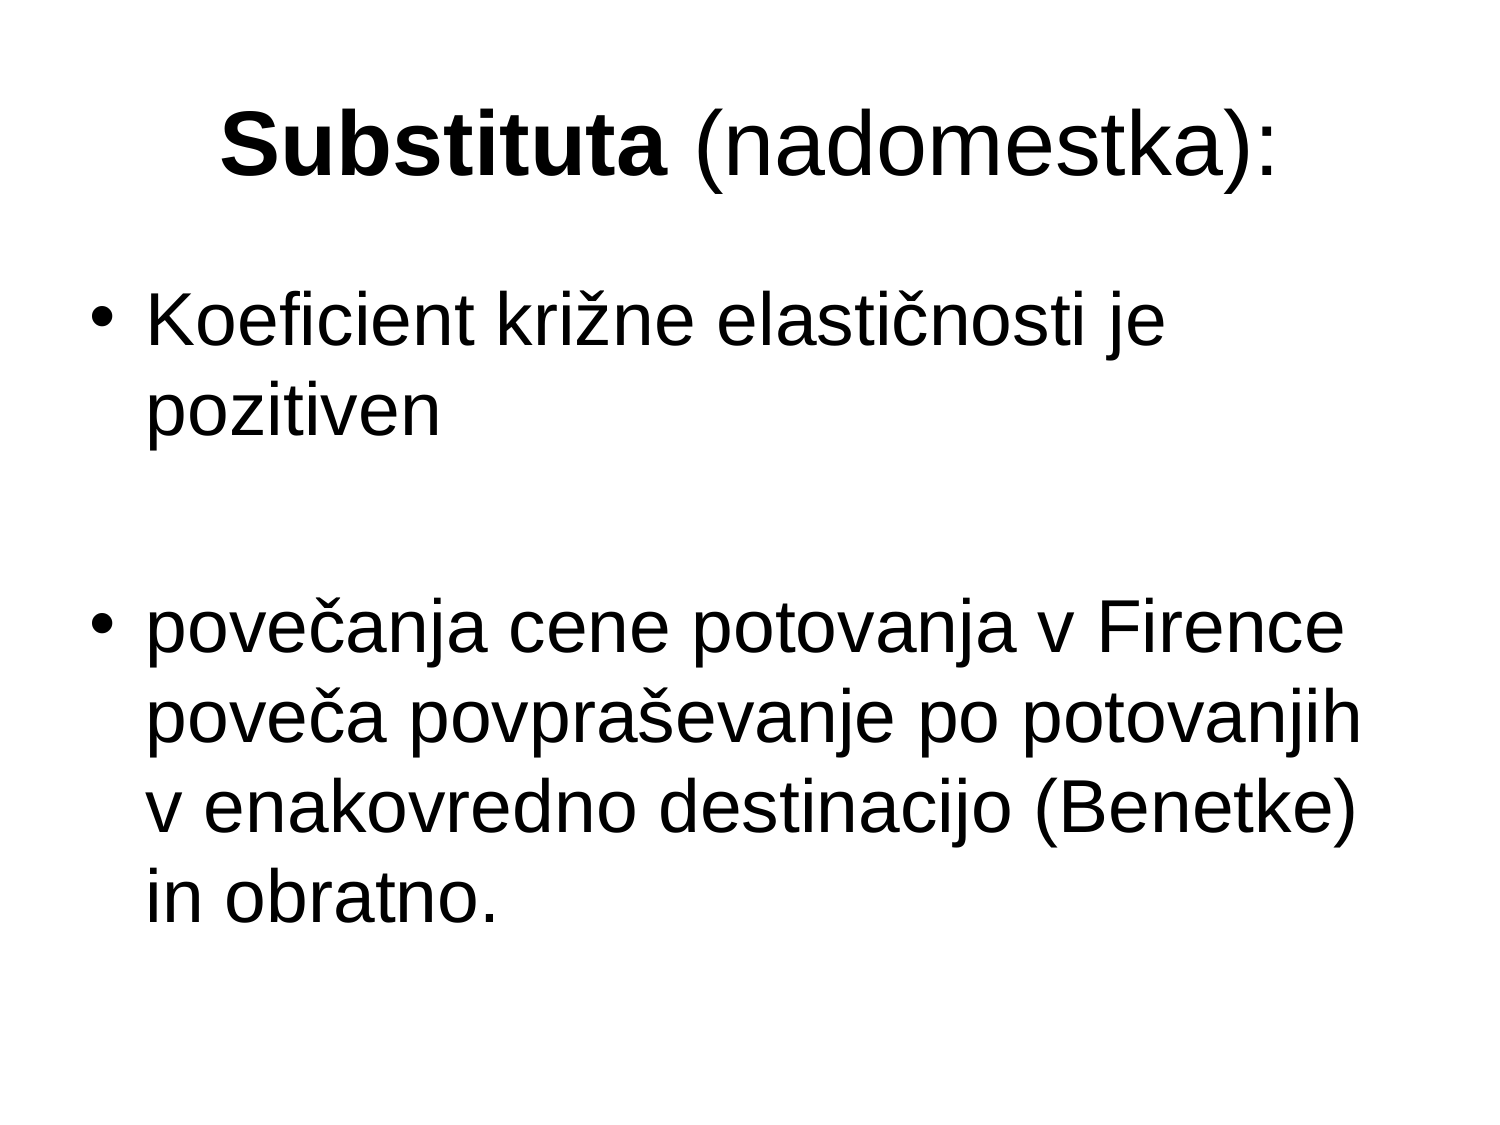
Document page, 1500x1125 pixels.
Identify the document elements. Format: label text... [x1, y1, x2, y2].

list Koeficient križne elastičnosti je pozitiven povečanja cene potovanja v Firence poveča povpraševanje po potovanjih v enakovredno destinacijo (Benetke) in obratno. [75, 262, 1426, 1006]
title Substituta (nadomestka): [75, 45, 1426, 233]
